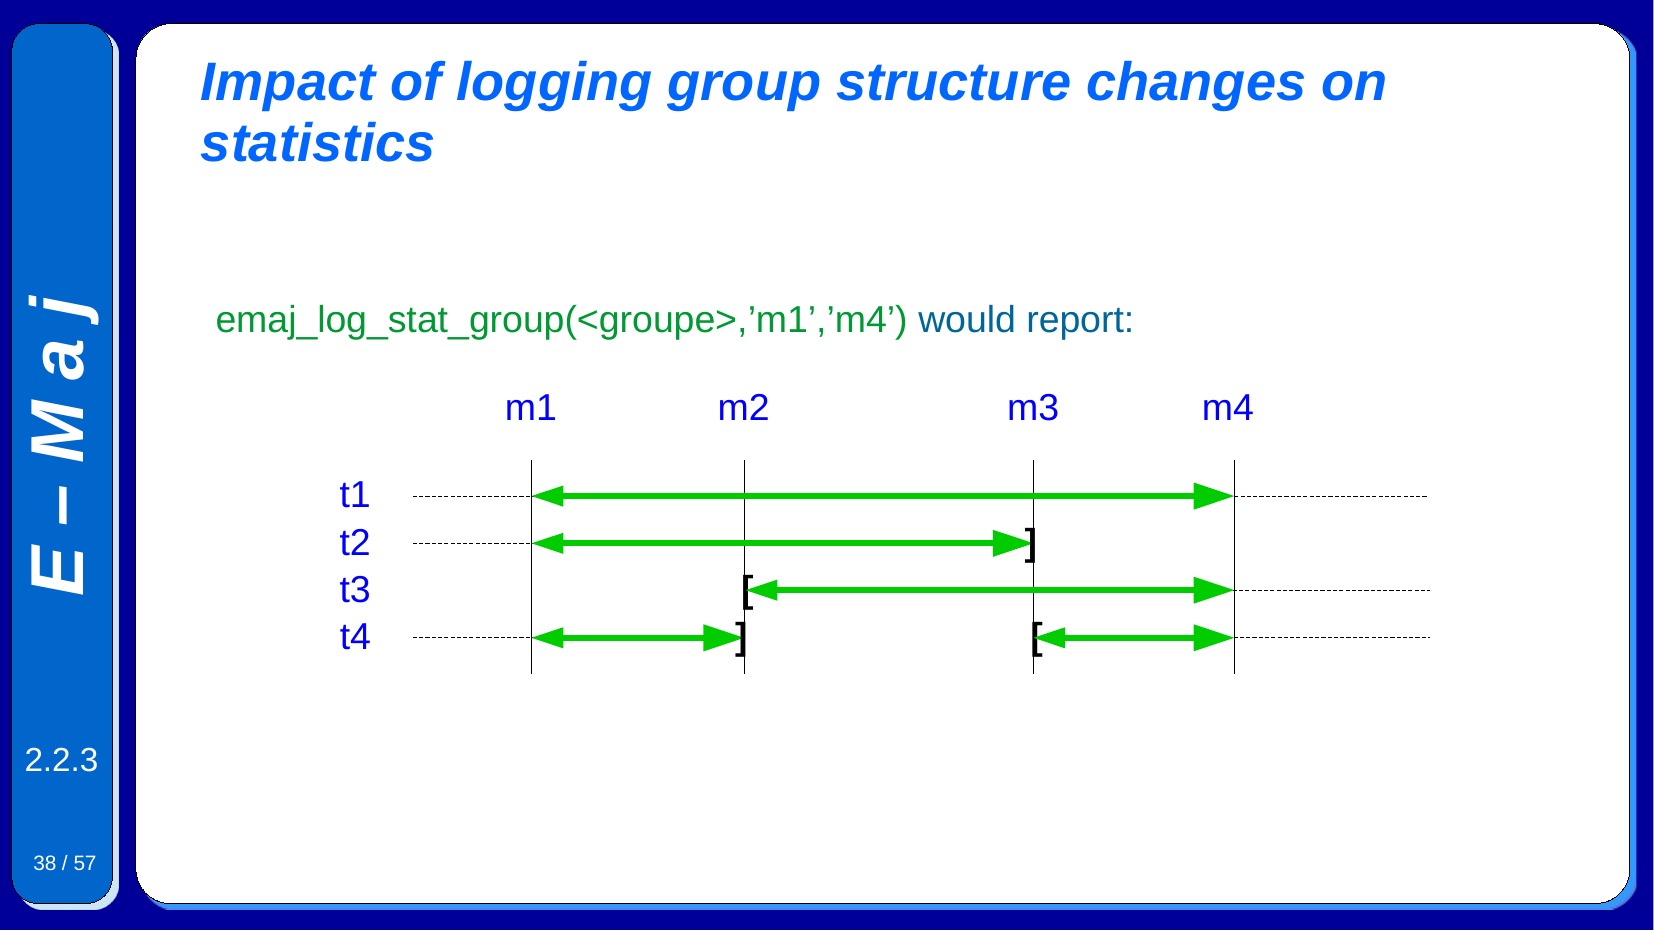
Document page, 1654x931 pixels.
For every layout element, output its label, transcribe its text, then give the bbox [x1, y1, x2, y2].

text_box t2 [324, 513, 386, 561]
text_box m1 [490, 379, 572, 436]
text_box ] [720, 608, 763, 666]
text_box t4 [324, 608, 386, 666]
text_box [ [1015, 608, 1058, 666]
text_box m3 [992, 379, 1074, 436]
text_box t3 [324, 561, 386, 608]
text_box [ [726, 561, 769, 618]
text_box ] [1009, 513, 1053, 571]
text_box m2 [702, 379, 785, 436]
text_box t1 [324, 466, 386, 513]
title Impact of logging group structure changes on statistics [200, 34, 1575, 191]
text_box emaj_log_stat_group(<groupe>,’m1’,’m4’) would report: [200, 291, 1150, 349]
text_box m4 [1187, 379, 1269, 436]
